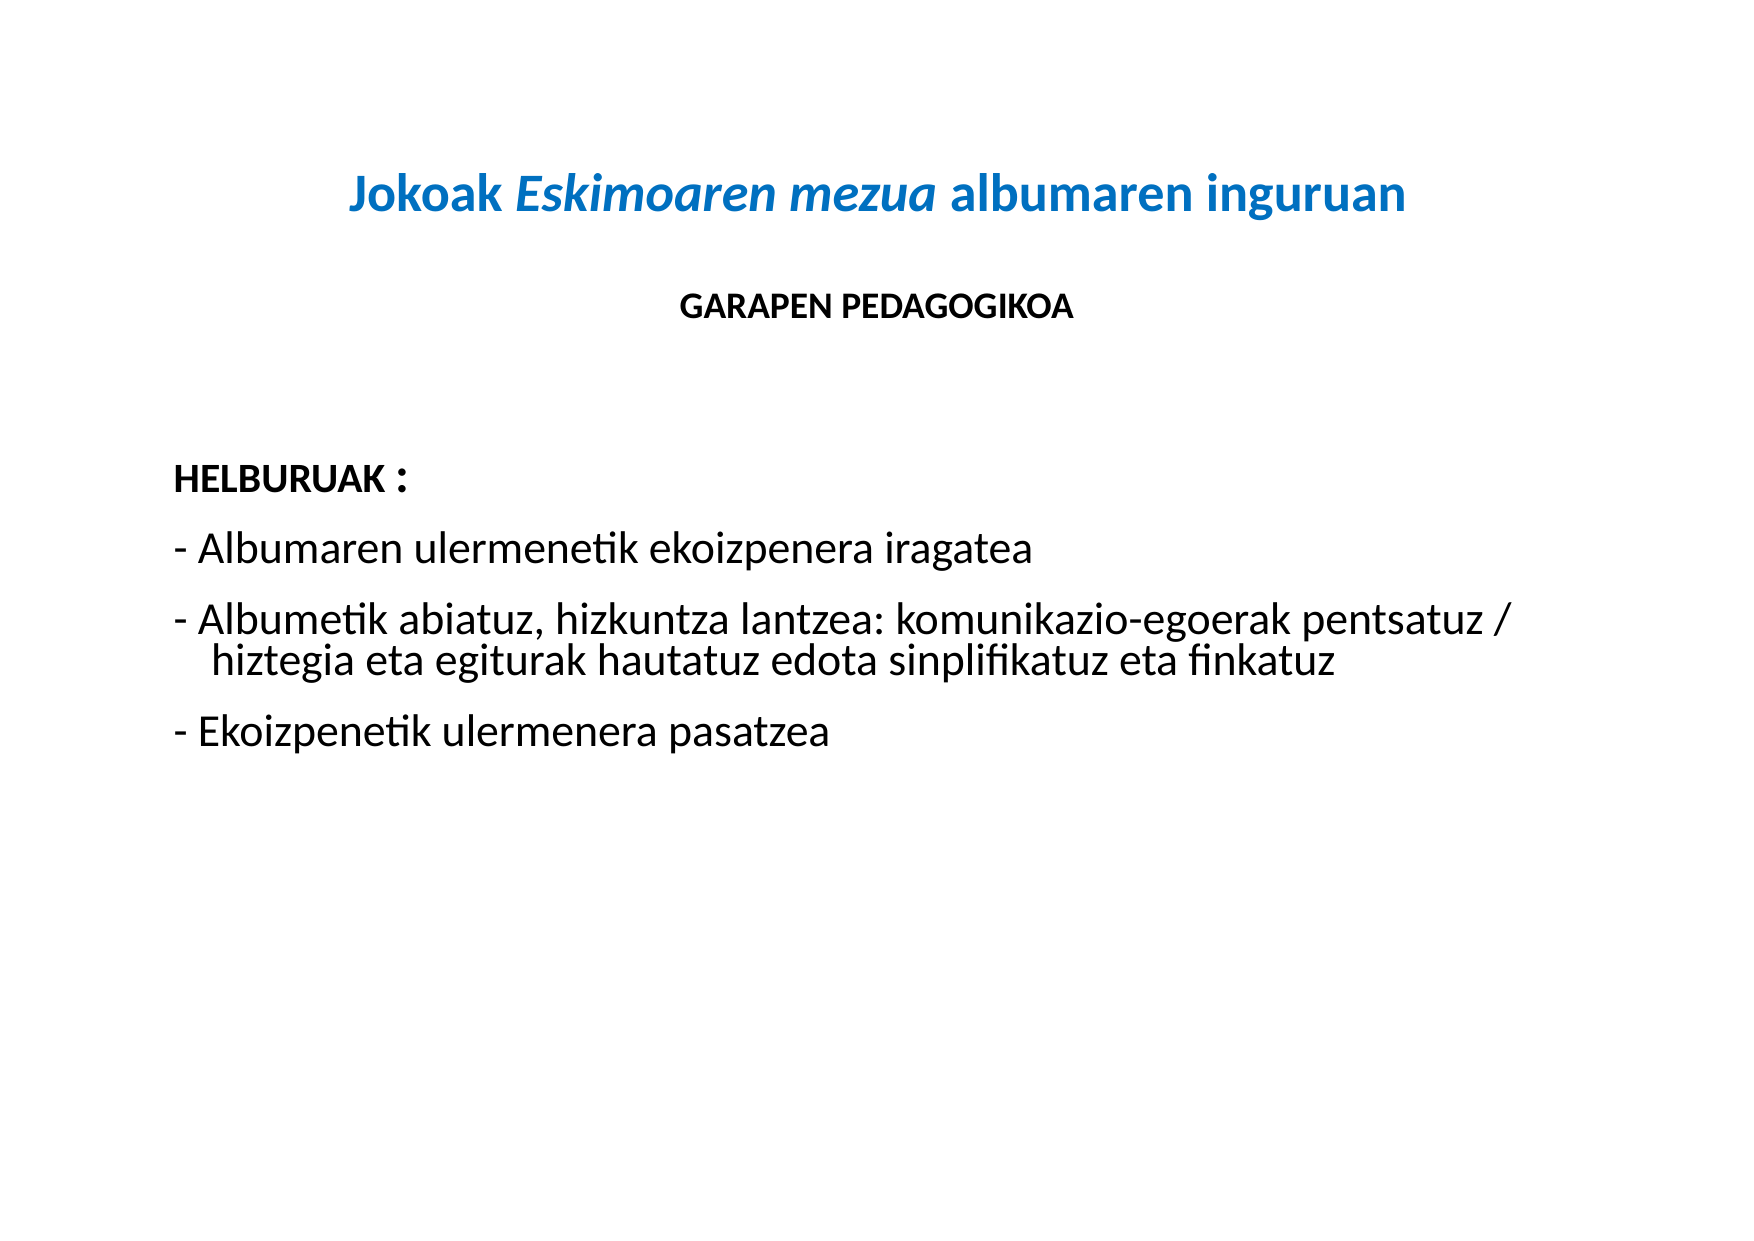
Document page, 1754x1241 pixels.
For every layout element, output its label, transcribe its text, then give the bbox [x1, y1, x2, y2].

list HELBURUAK : - Albumaren ulermenetik ekoizpenera iragatea - Albumetik abiatuz, hizkuntza lantzea: komunikazio-egoerak pentsatuz / hiztegia eta egiturak hautatuz edota sinplifikatuz eta finkatuz - Ekoizpenetik ulermenera pasatzea [136, 456, 1609, 1108]
title GARAPEN PEDAGOGIKOA [140, 177, 1614, 366]
title Jokoak Eskimoaren mezua albumaren inguruan [142, 141, 1615, 472]
